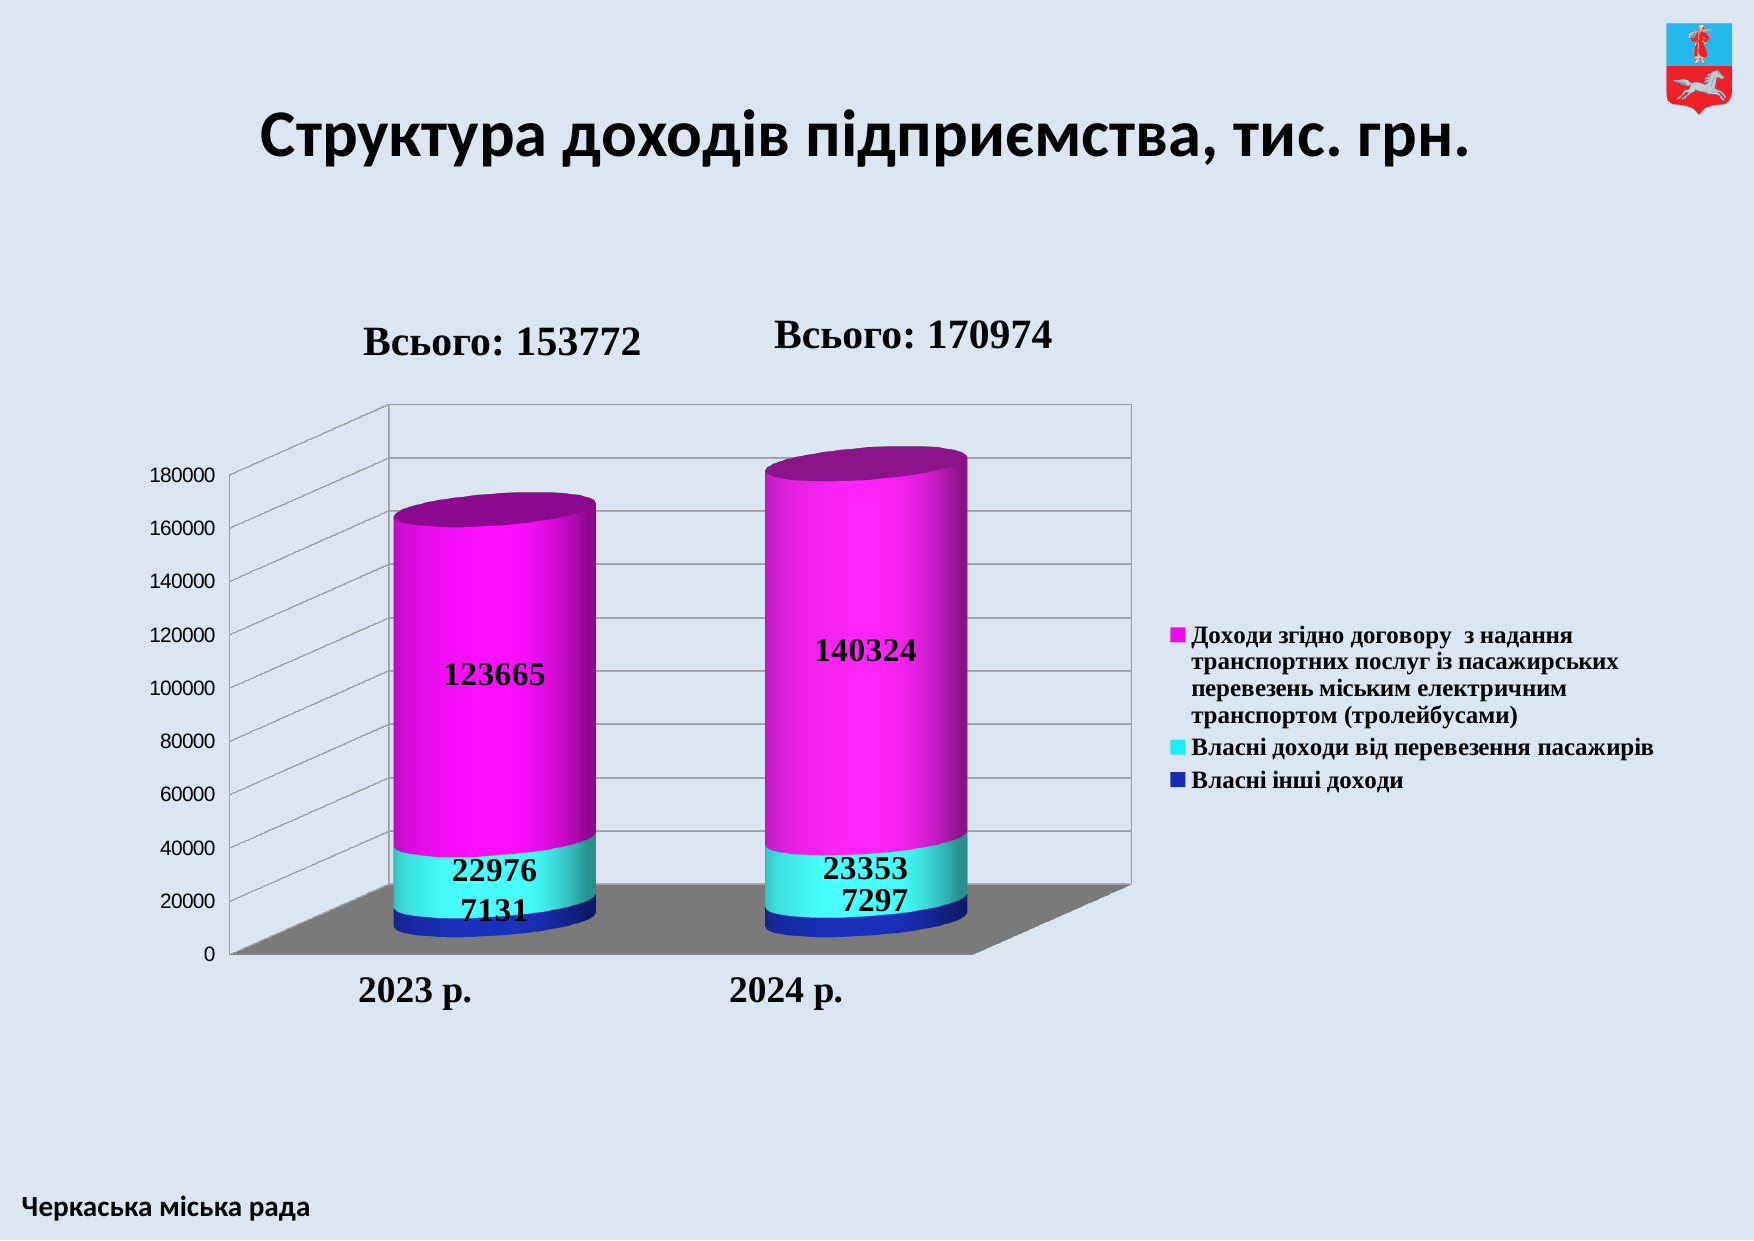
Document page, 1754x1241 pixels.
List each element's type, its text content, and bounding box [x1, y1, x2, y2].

text_box Черкаська міська рада [7, 1180, 380, 1230]
text_box 7297 [826, 874, 993, 938]
chart [118, 387, 1677, 1028]
text_box Всього: 170974 [759, 300, 1175, 365]
text_box Всього: 153772 [348, 307, 726, 372]
text_box Структура доходів підприємства, тис. грн. [222, 83, 1512, 177]
picture [1663, 20, 1734, 117]
